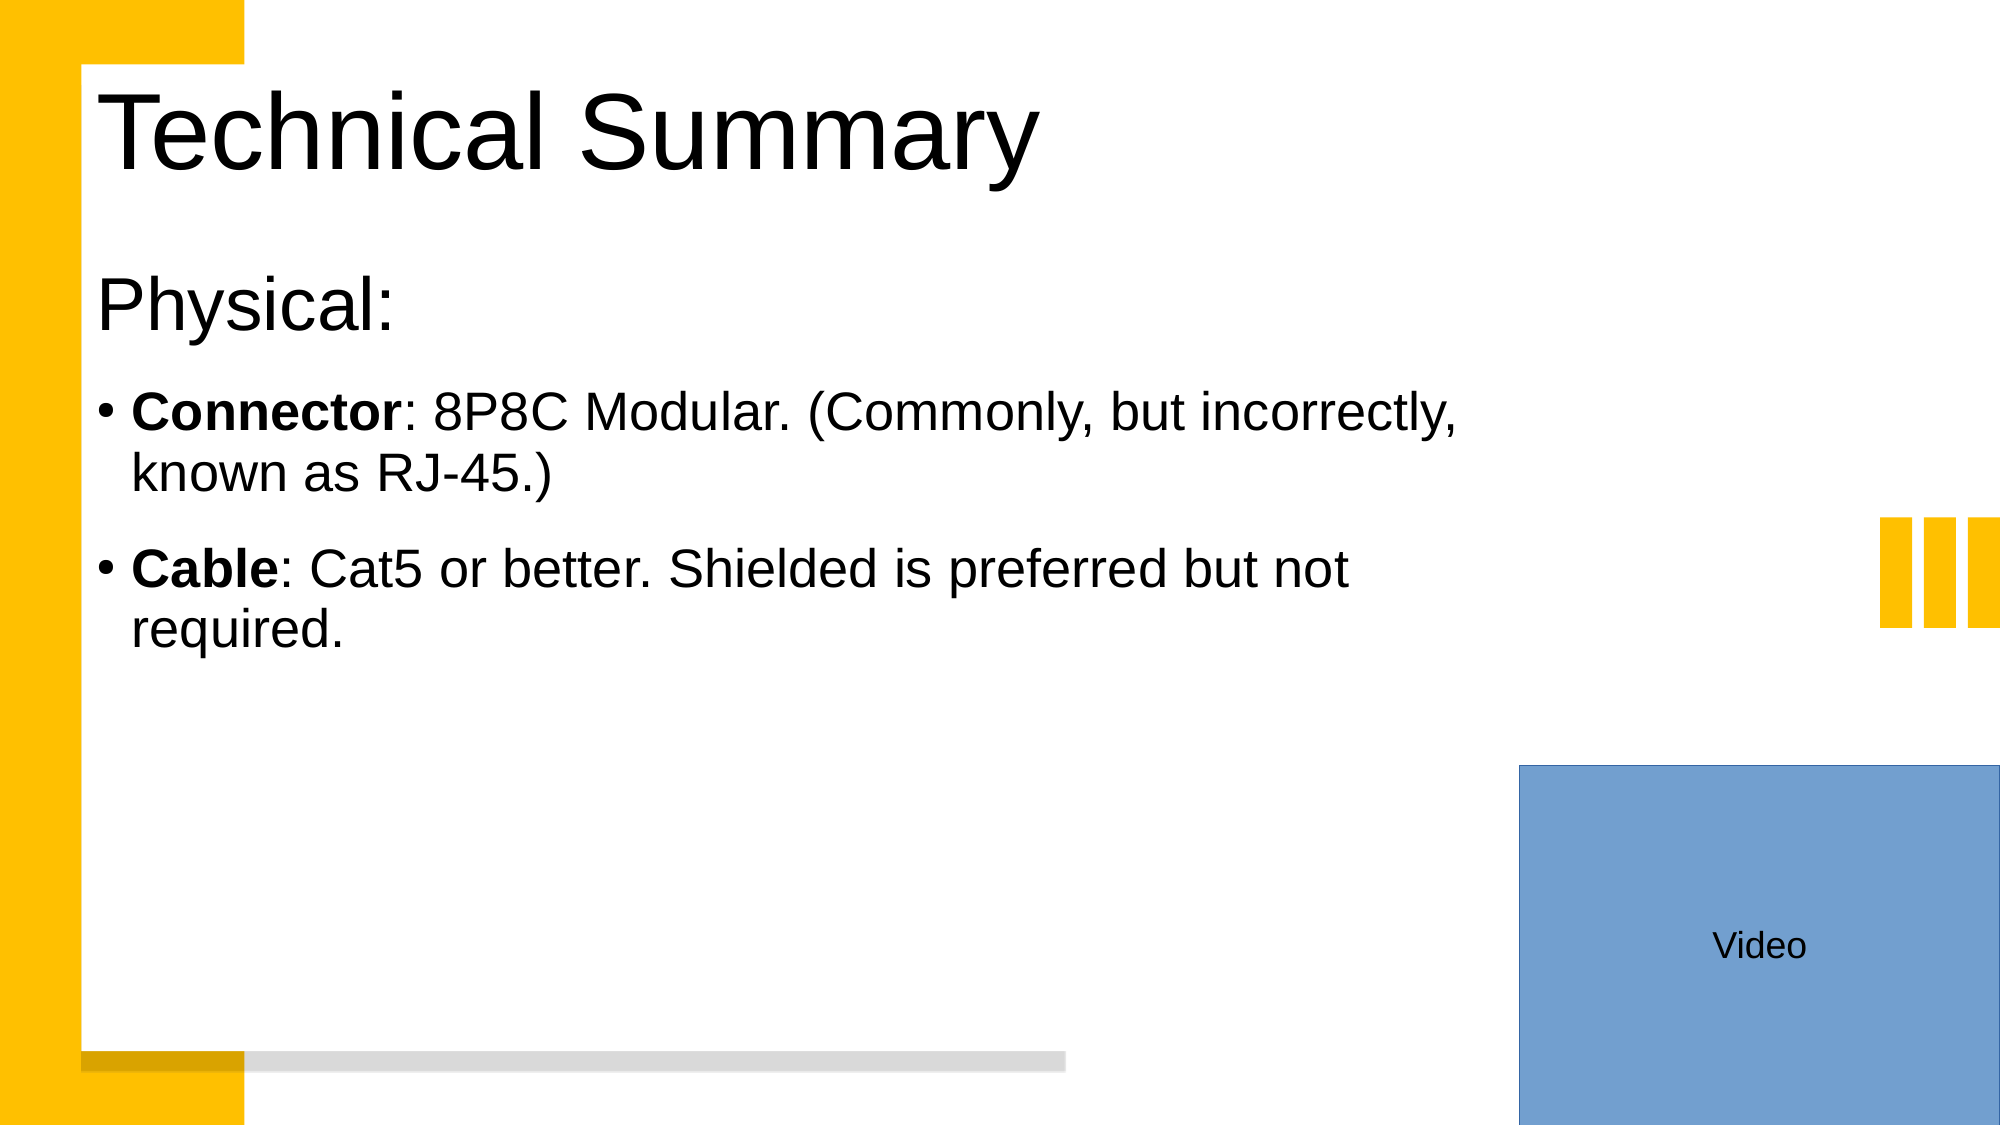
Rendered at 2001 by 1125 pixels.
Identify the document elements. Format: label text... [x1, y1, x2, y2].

text_box [0, 0, 2000, 1125]
text_box Video [1519, 765, 2000, 1125]
text_box Technical Summary [81, 64, 1921, 201]
text_box Physical: Connector: 8P8C Modular. (Commonly, but incorrectly, known as RJ-45.) Cable: Cat5 or better. Shielded is preferred but not required. [81, 254, 1516, 1041]
